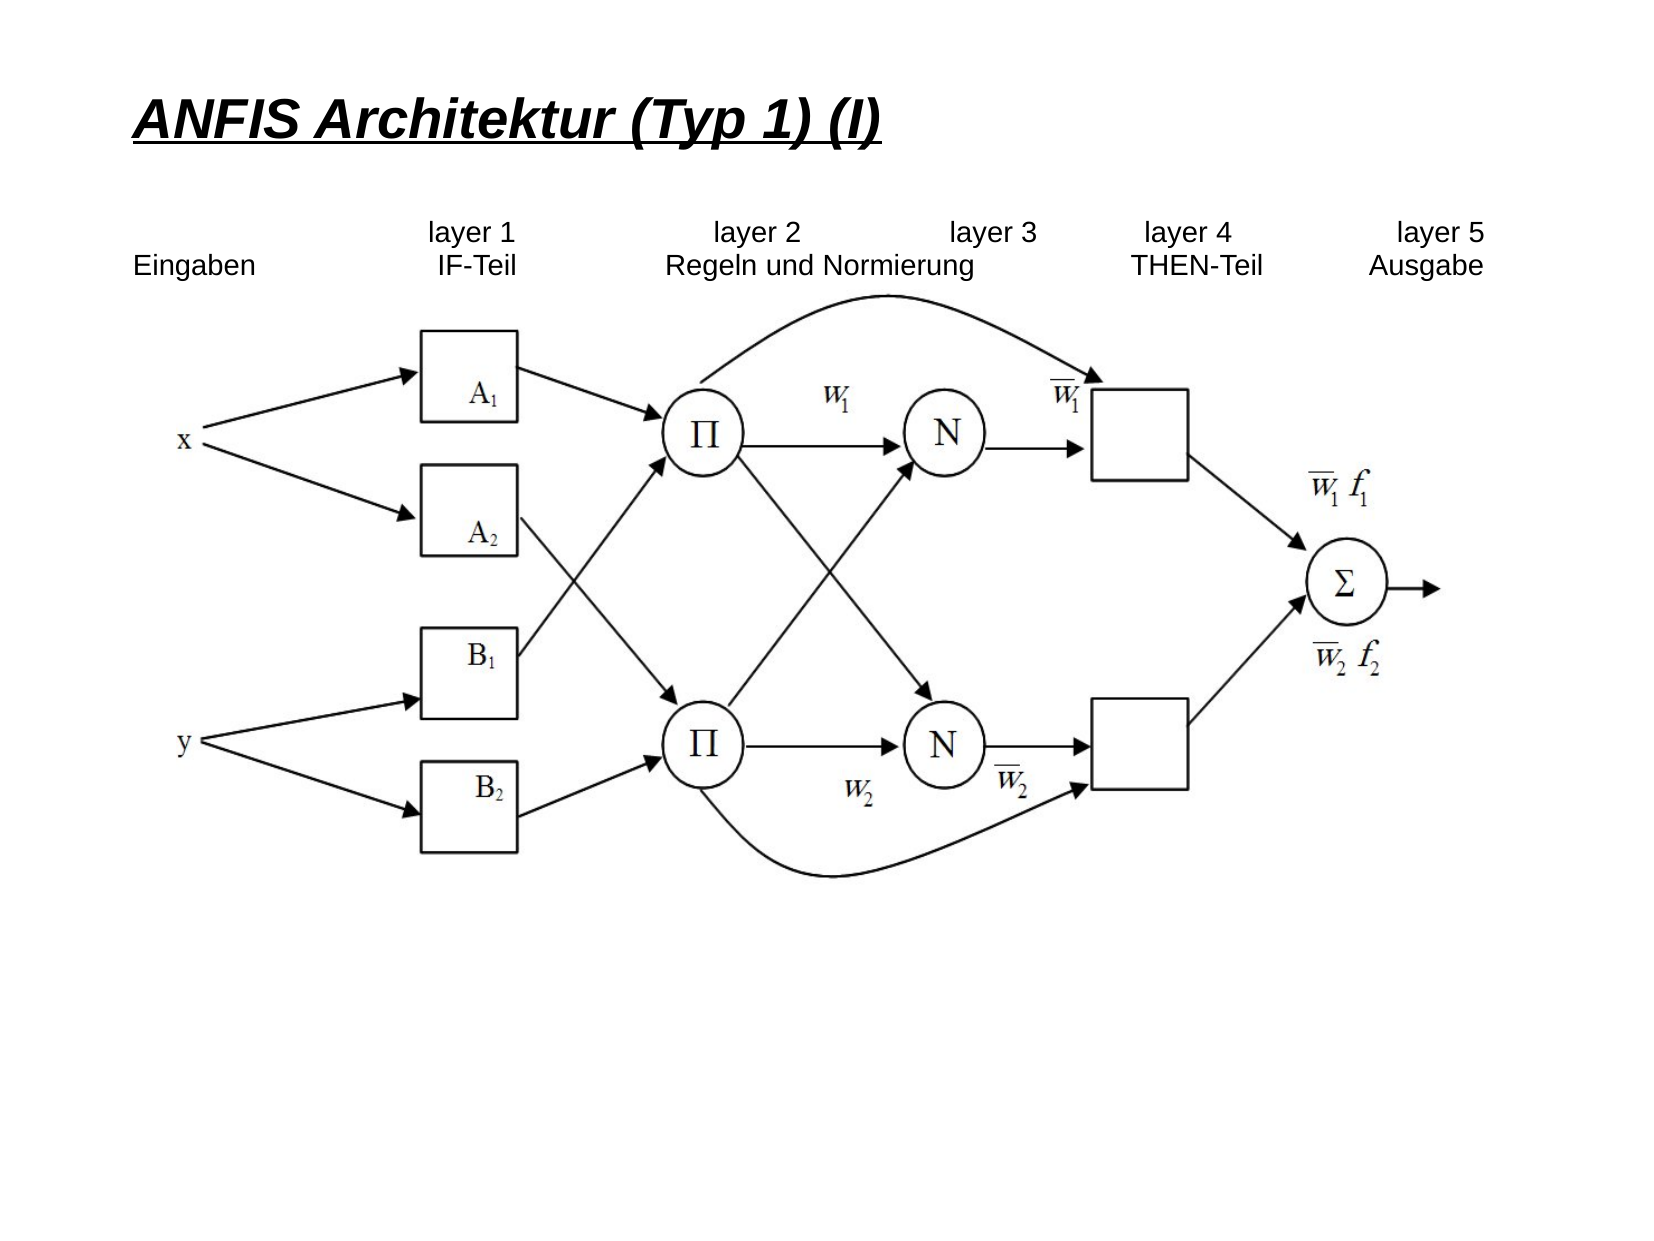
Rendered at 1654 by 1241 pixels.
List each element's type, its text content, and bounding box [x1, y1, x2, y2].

picture [176, 289, 1447, 886]
text_box ANFIS Architektur (Typ 1) (I) layer 1 layer 2 layer 3 layer 4 layer 5 Eingaben IF-Teil Regeln und Normierung THEN-Teil Ausgabe [118, 79, 1565, 827]
